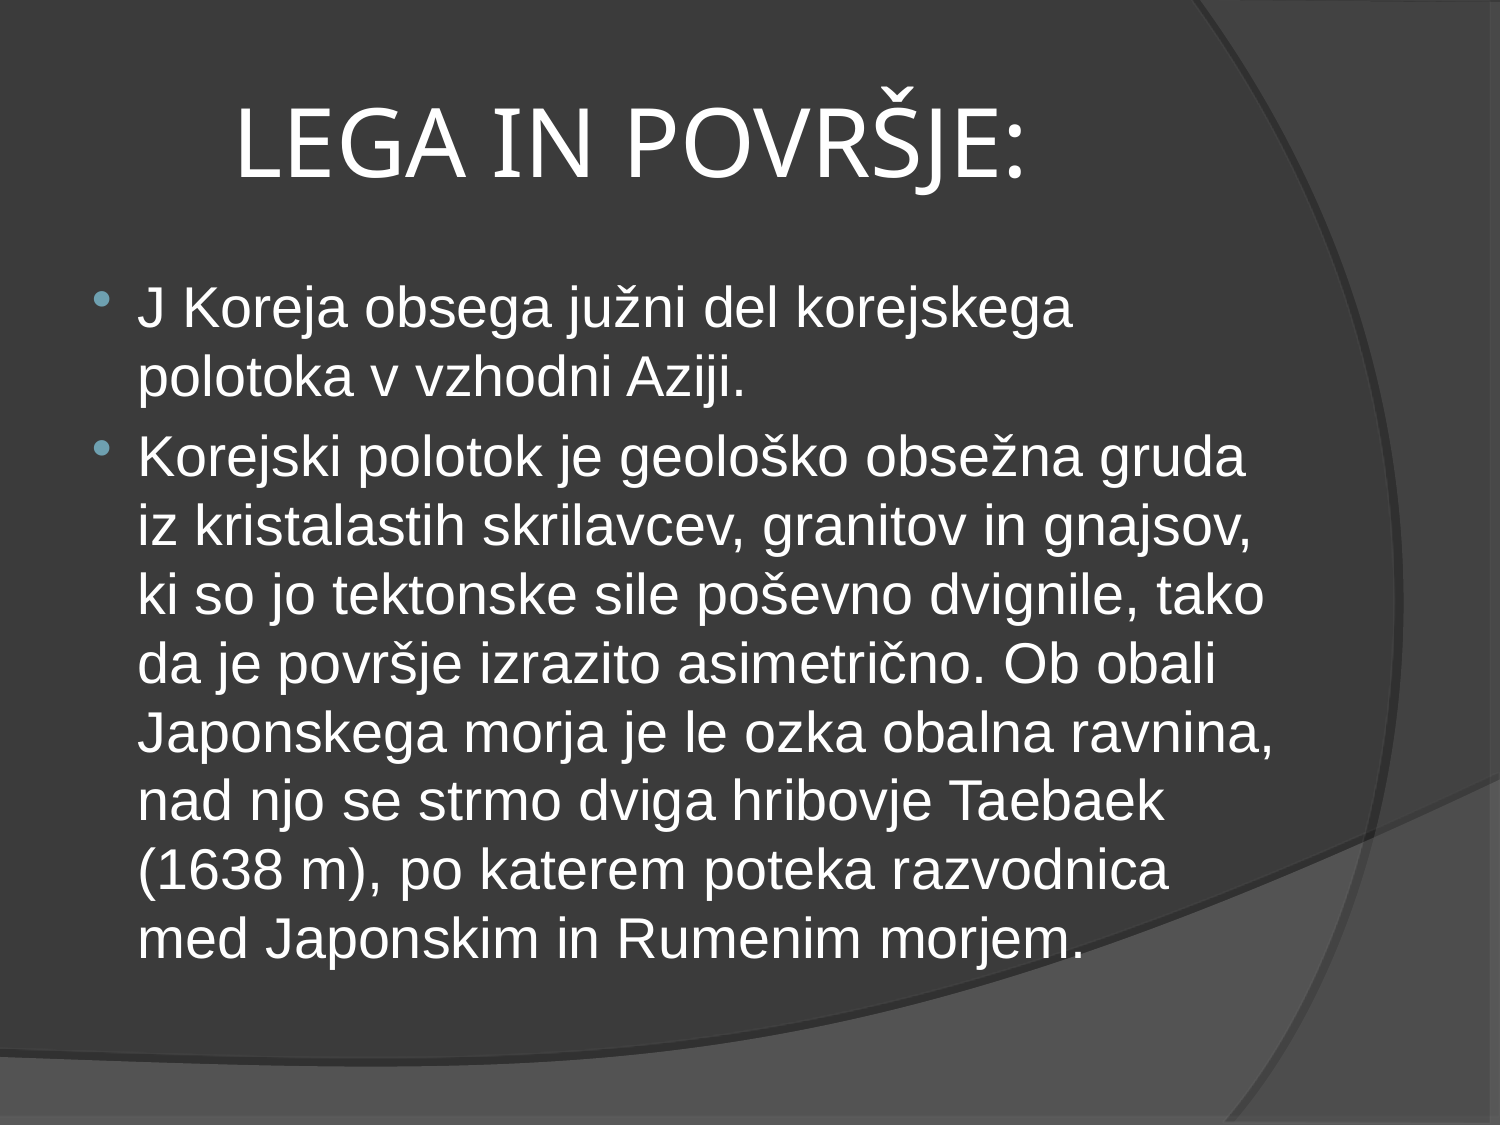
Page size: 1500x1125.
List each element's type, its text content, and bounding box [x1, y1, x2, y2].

list J Koreja obsega južni del korejskega polotoka v vzhodni Aziji. Korejski polotok je geološko obsežna gruda iz kristalastih skrilavcev, granitov in gnajsov, ki so jo tektonske sile poševno dvignile, tako da je površje izrazito asimetrično. Ob obali Japonskega morja je le ozka obalna ravnina, nad njo se strmo dviga hribovje Taebaek (1638 m), po katerem poteka razvodnica med Japonskim in Rumenim morjem. [75, 262, 1300, 1005]
title LEGA IN POVRŠJE: [75, 45, 1300, 233]
